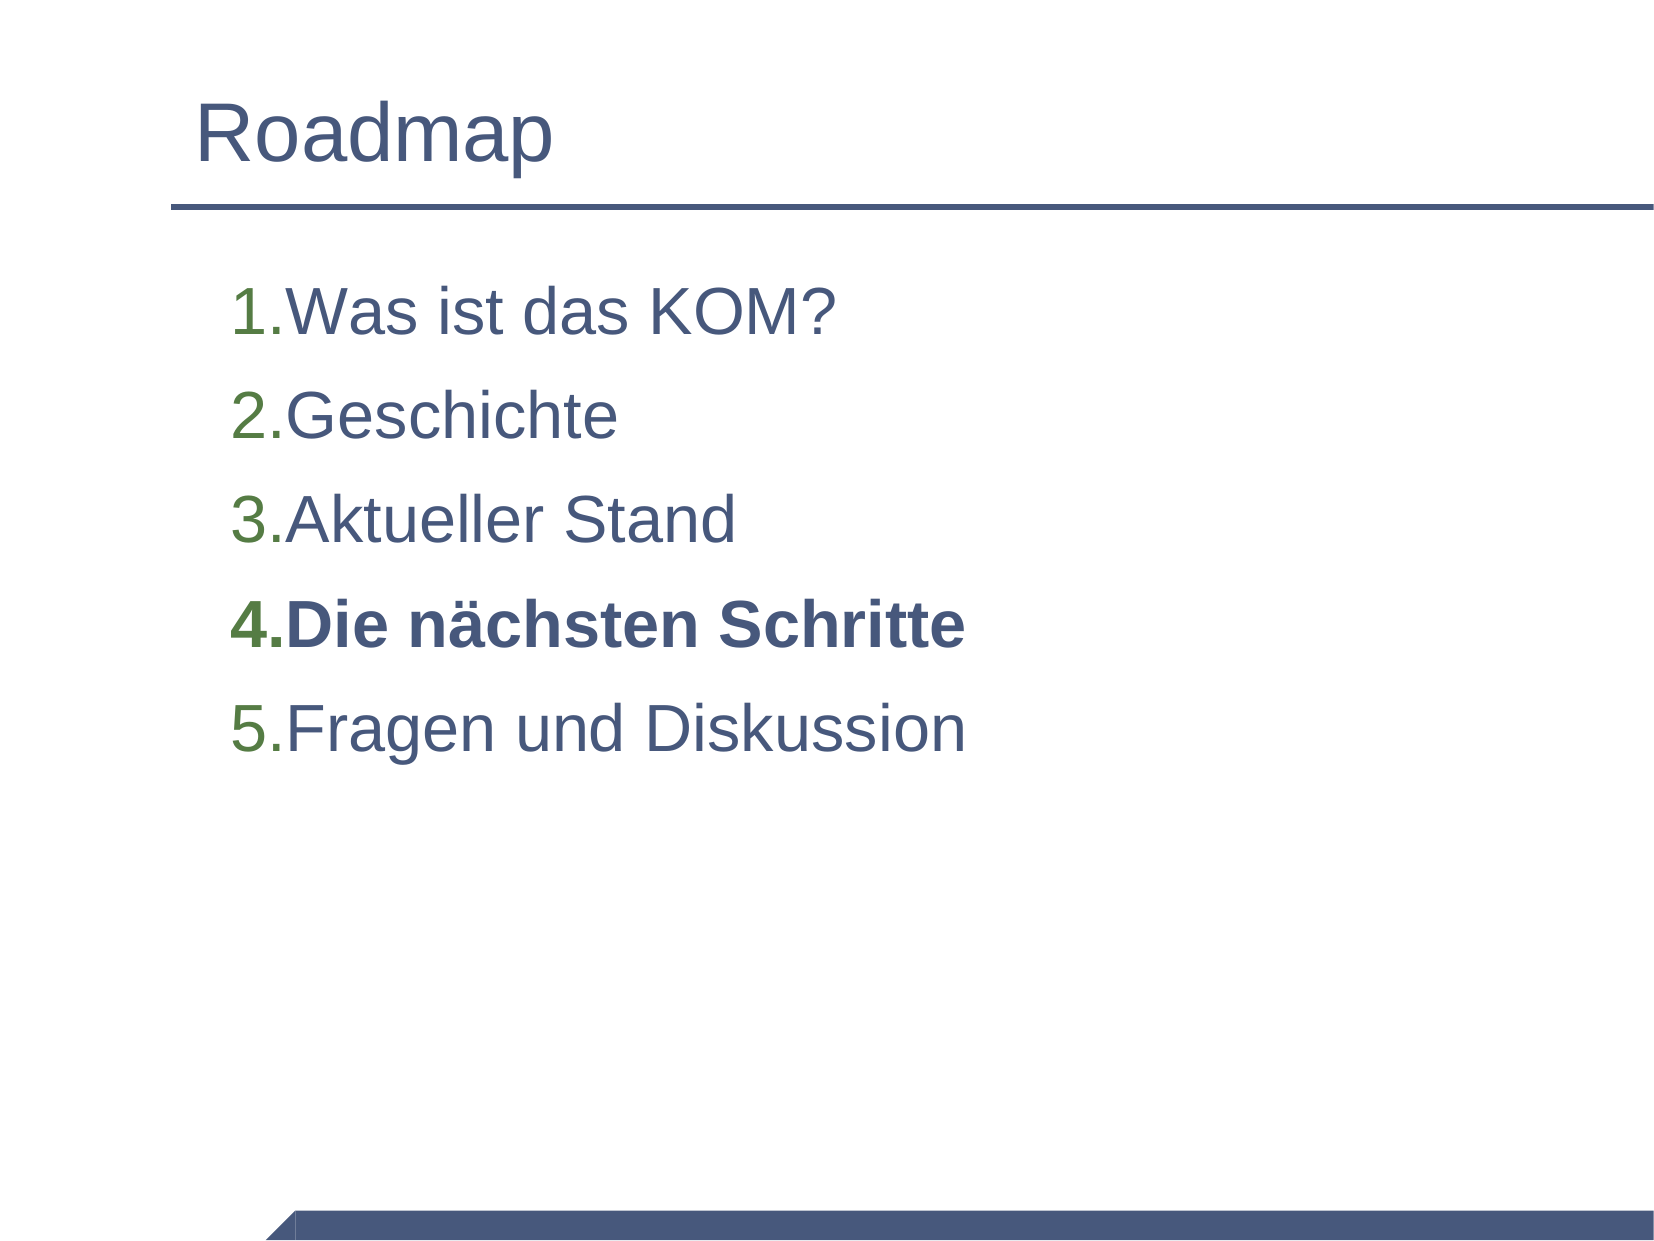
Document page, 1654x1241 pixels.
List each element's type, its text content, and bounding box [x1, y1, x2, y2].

list Was ist das KOM? Geschichte Aktueller Stand Die nächsten Schritte Fragen und Diskussion [212, 274, 1530, 766]
title Roadmap [194, 29, 1530, 237]
